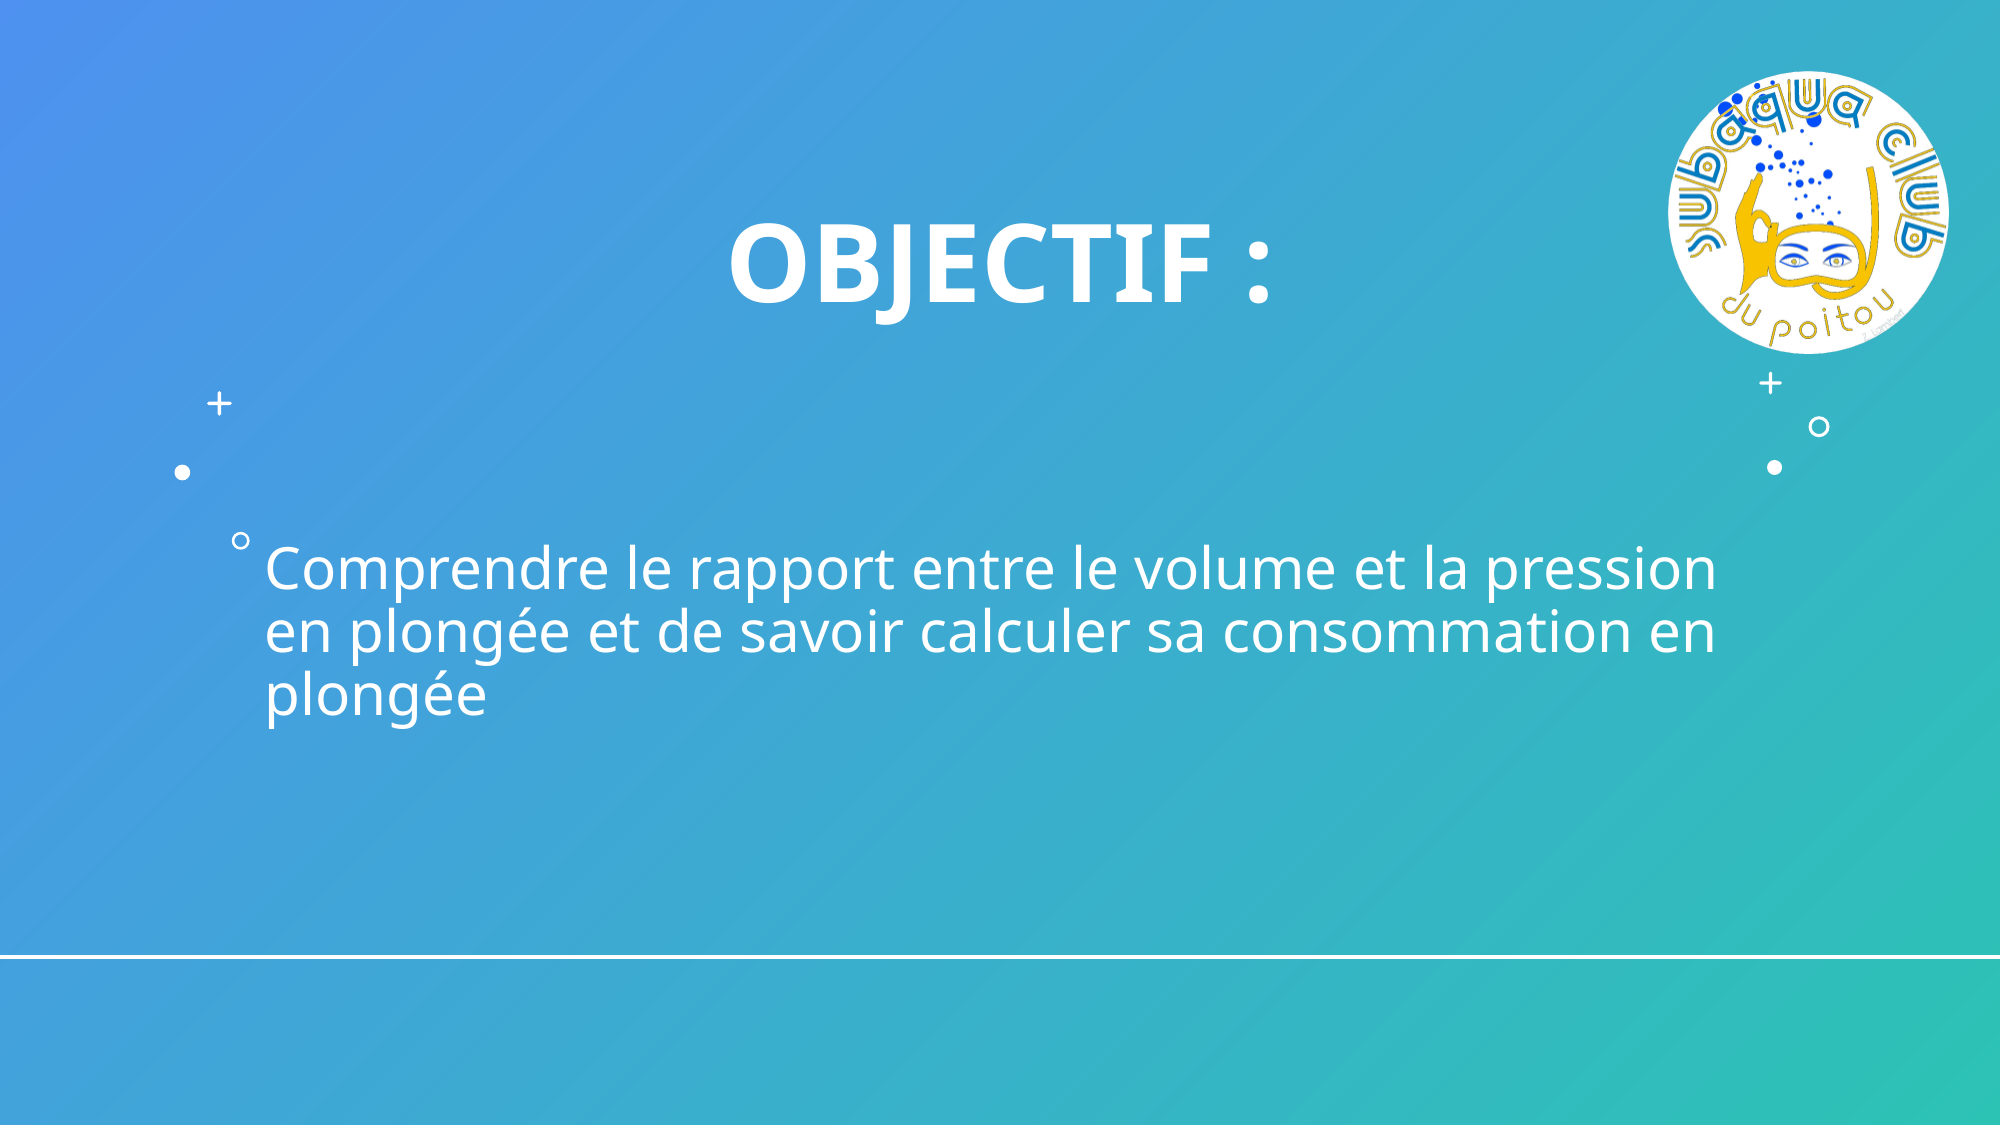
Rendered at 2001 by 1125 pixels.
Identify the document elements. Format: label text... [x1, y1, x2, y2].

picture [1668, 71, 1949, 354]
text_box [0, 959, 2000, 1125]
title Objectif : [249, 198, 1751, 531]
text_box [0, 0, 2000, 955]
subtitle Comprendre le rapport entre le volume et la pression en plongée et de savoir calculer sa consommation en plongée [249, 531, 1751, 809]
